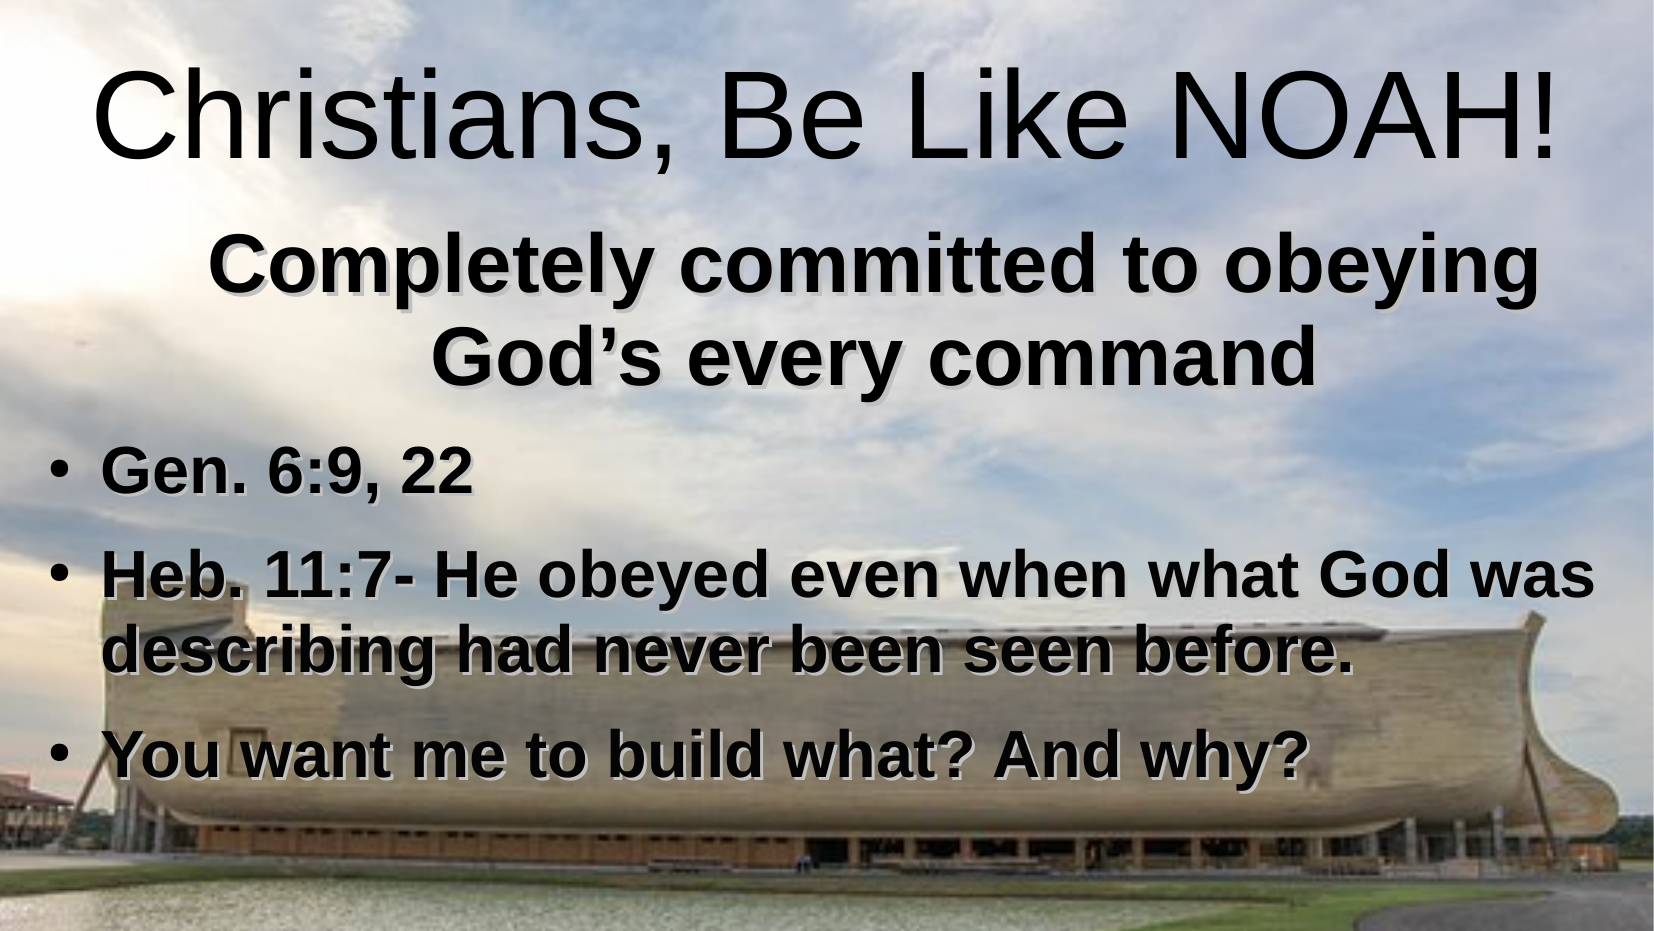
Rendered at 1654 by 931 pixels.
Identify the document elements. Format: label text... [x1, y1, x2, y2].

title Christians, Be Like NOAH! [82, 37, 1571, 193]
list Completely committed to obeying God’s every command Gen. 6:9, 22 Heb. 11:7- He obeyed even when what God was describing had never been seen before. You want me to build what? And why? [30, 217, 1651, 916]
picture [0, 0, 1654, 931]
